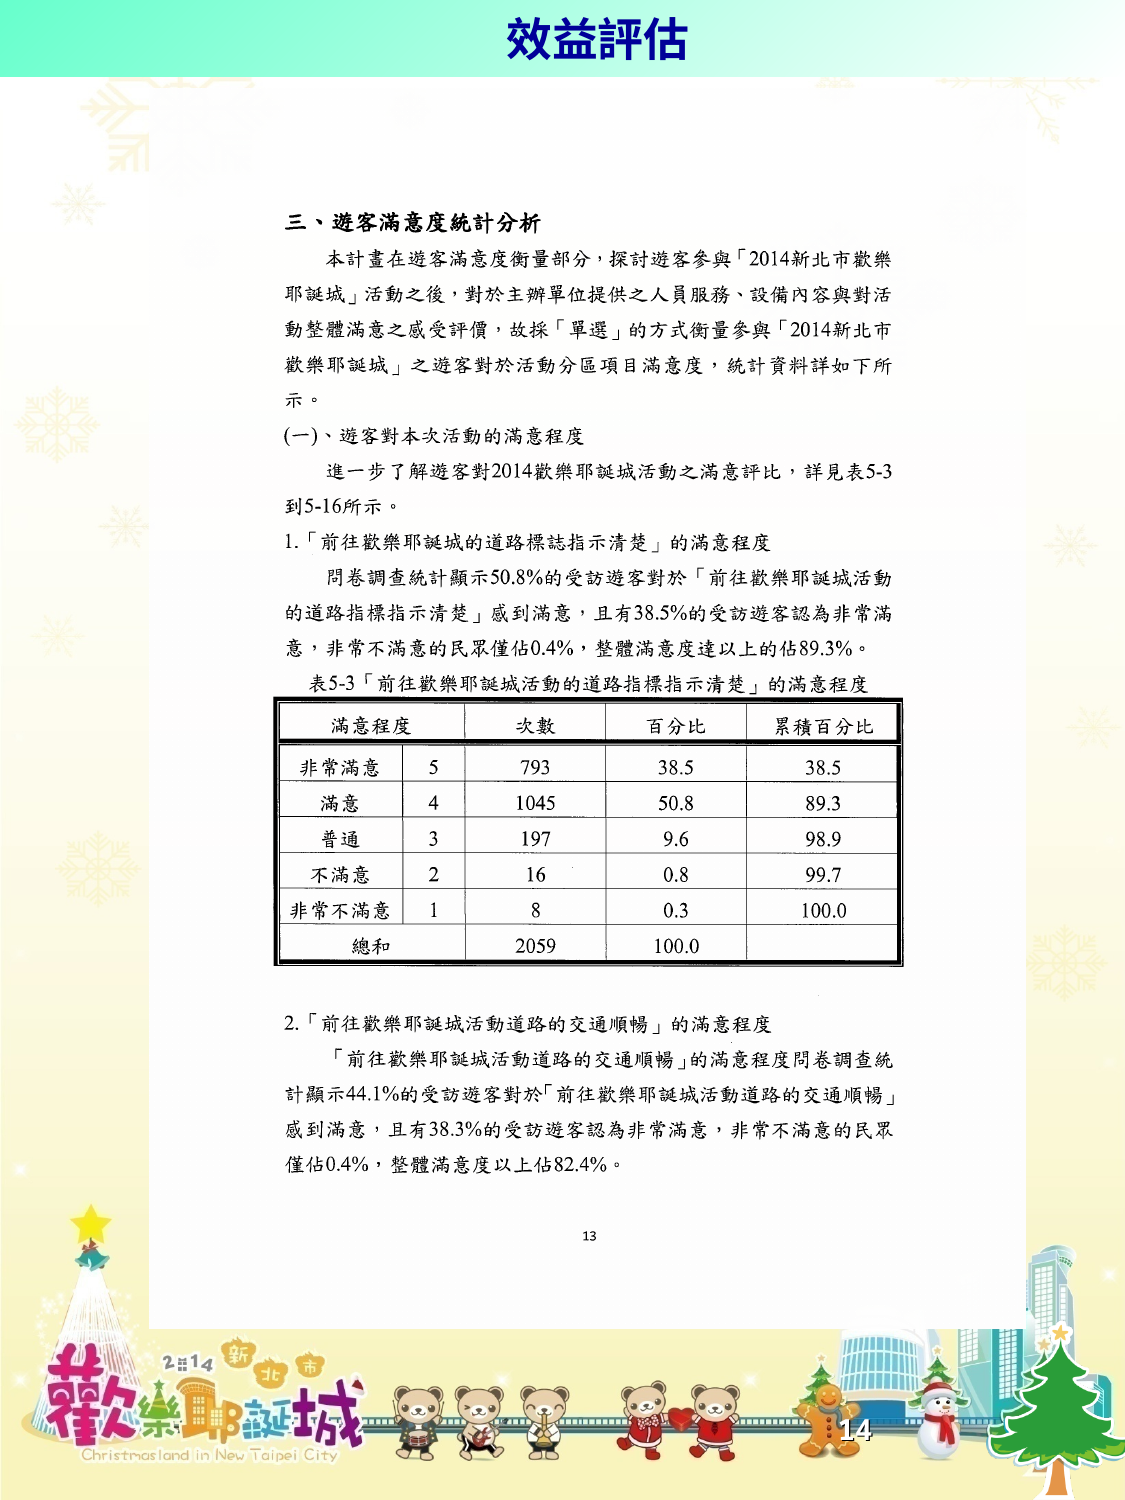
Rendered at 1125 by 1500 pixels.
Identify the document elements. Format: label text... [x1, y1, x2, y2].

picture [149, 88, 1026, 1329]
title 效益評估 [196, 0, 1000, 76]
text_box 14 [822, 1390, 1085, 1471]
